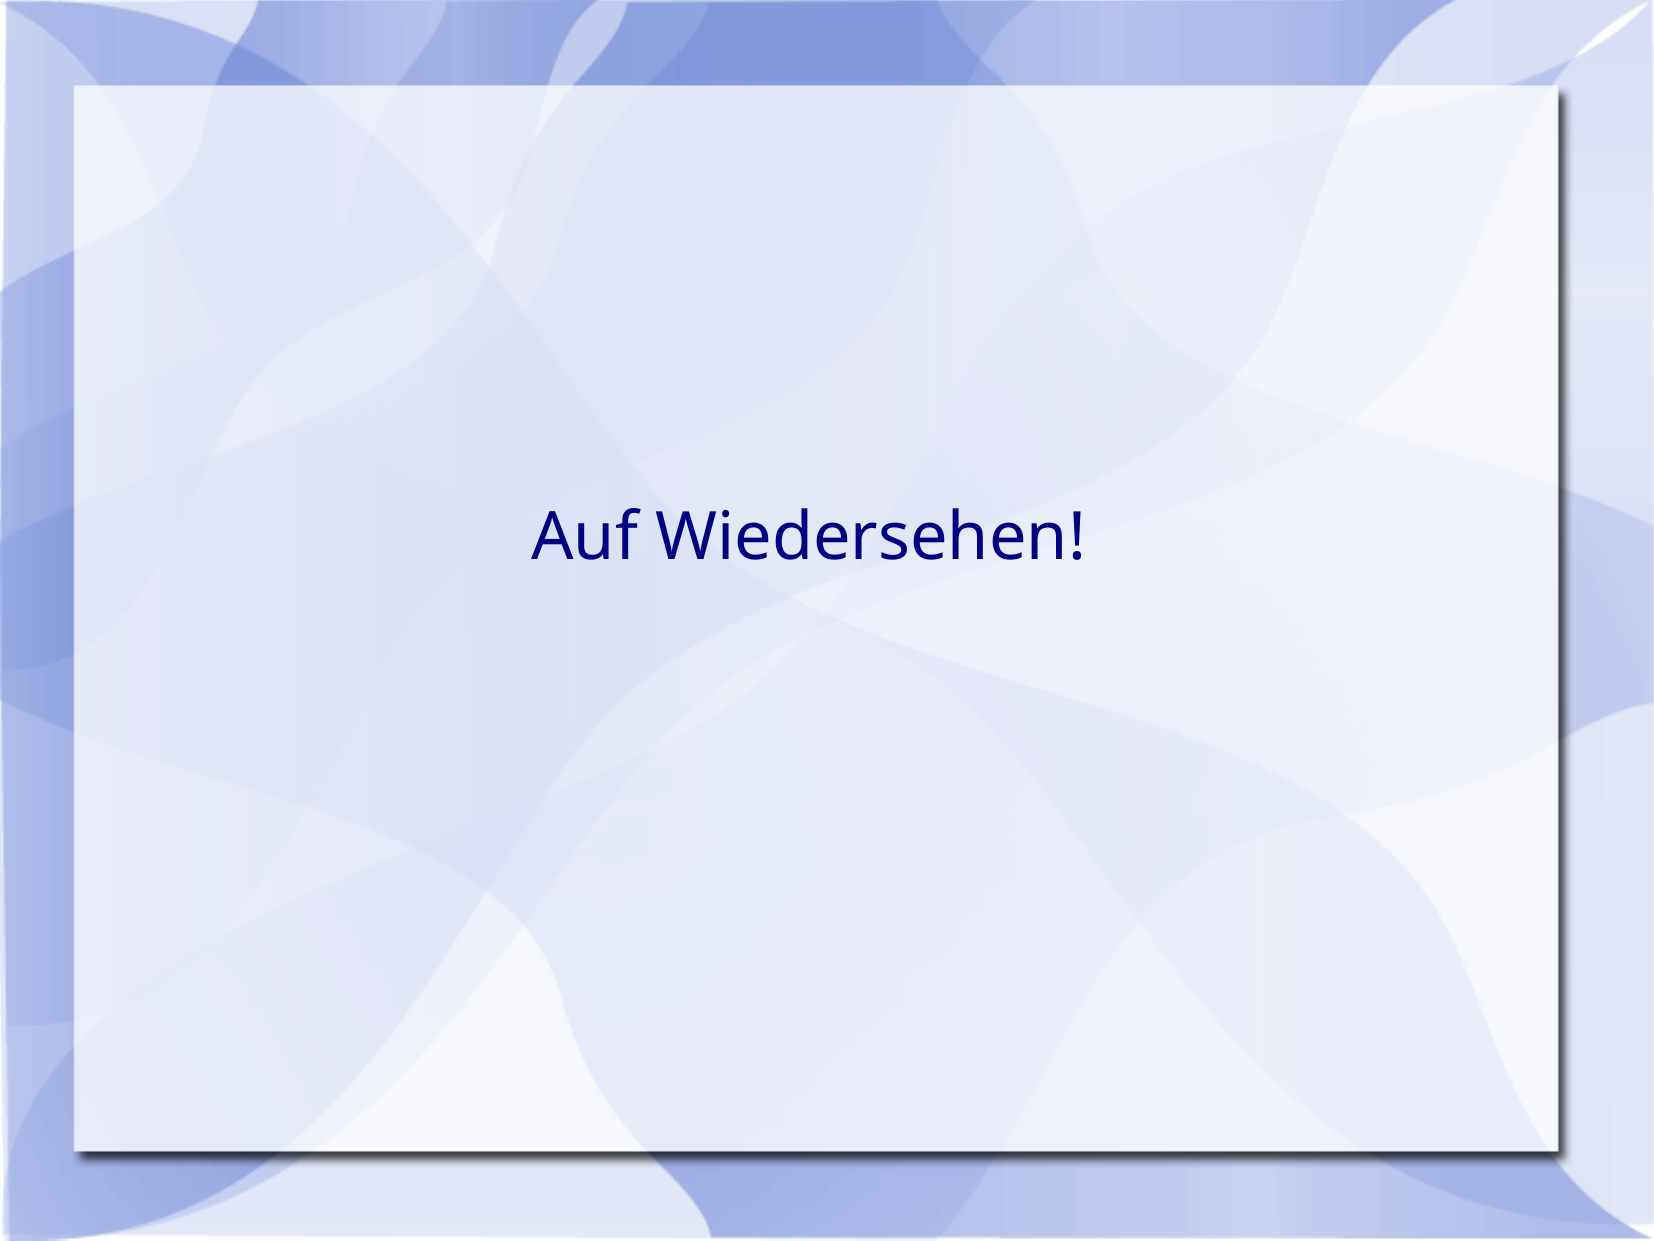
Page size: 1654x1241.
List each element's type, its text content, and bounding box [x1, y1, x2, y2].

subtitle Auf Wiedersehen! [82, 90, 1536, 975]
